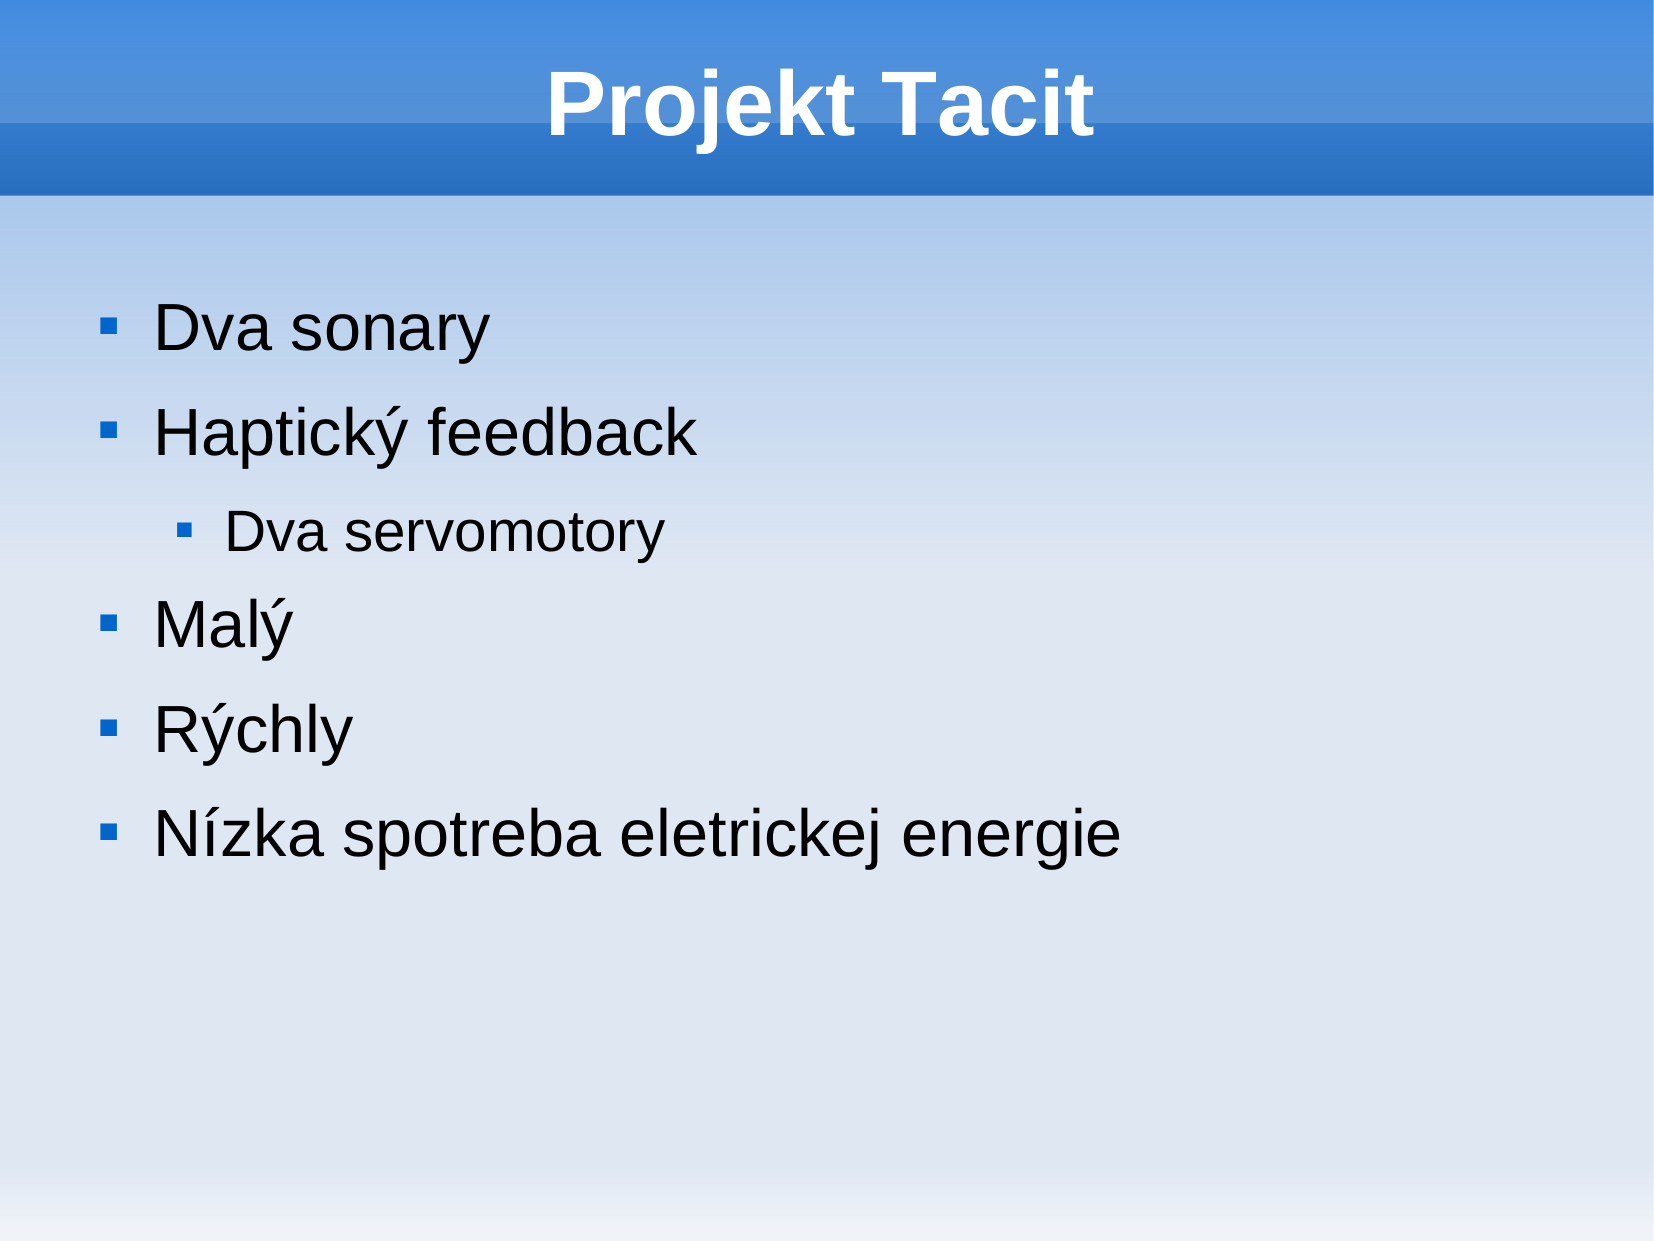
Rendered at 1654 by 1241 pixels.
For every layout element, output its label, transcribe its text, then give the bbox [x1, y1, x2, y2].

picture [0, 0, 1654, 1241]
title Projekt Tacit [76, 7, 1565, 200]
list Dva sonary Haptický feedback Dva servomotory Malý Rýchly Nízka spotreba eletrickej energie [82, 290, 1571, 1094]
